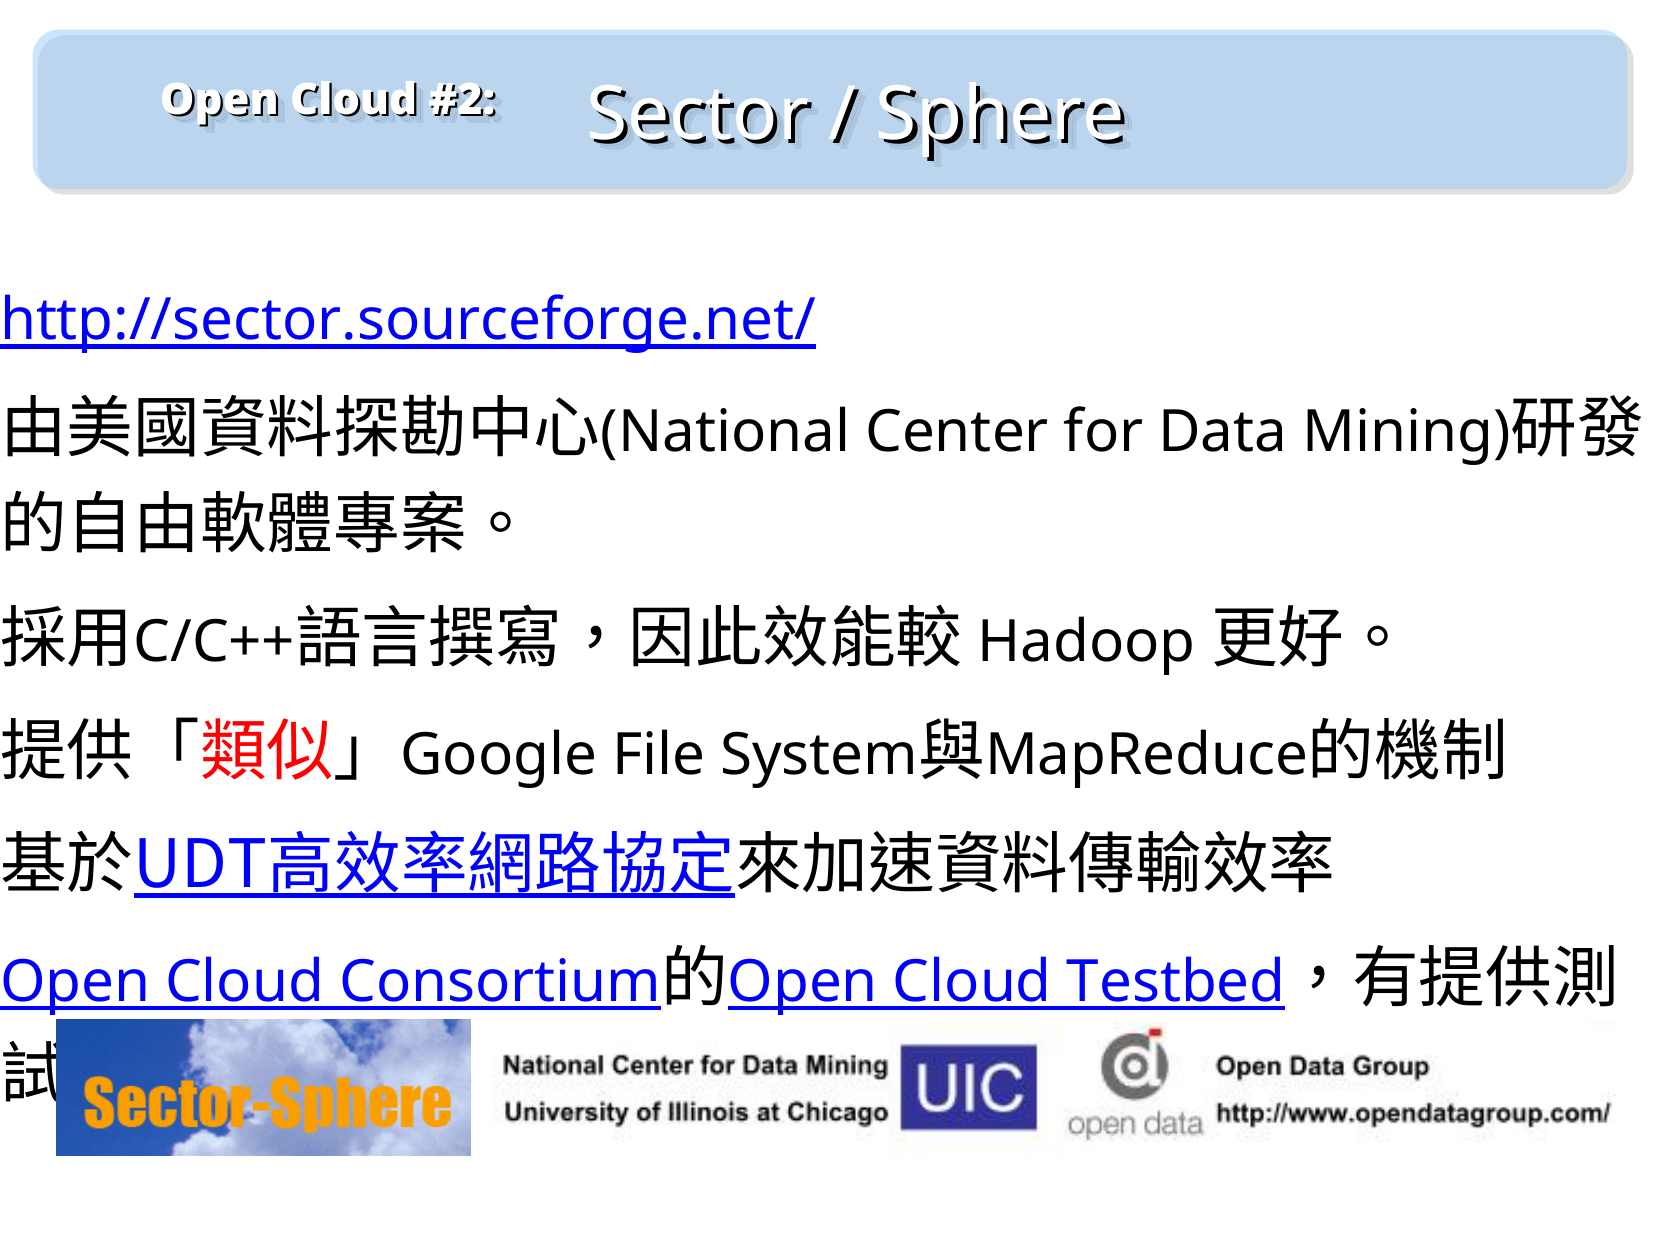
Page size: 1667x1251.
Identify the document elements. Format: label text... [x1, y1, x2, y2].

picture [56, 1019, 471, 1156]
picture [476, 1021, 1629, 1158]
text_box Open Cloud #2: Sector / Sphere [32, 29, 1628, 190]
list http://sector.sourceforge.net/ 由美國資料探勘中心(National Center for Data Mining)研發的自由軟體專案。 採用C/C++語言撰寫，因此效能較 Hadoop 更好。 提供「類似」Google File System與MapReduce的機制 基於UDT高效率網路協定來加速資料傳輸效率 Open Cloud Consortium的Open Cloud Testbed，有提供測試環境，並開發了MalStone效能評比軟體。 [0, 277, 1654, 1046]
